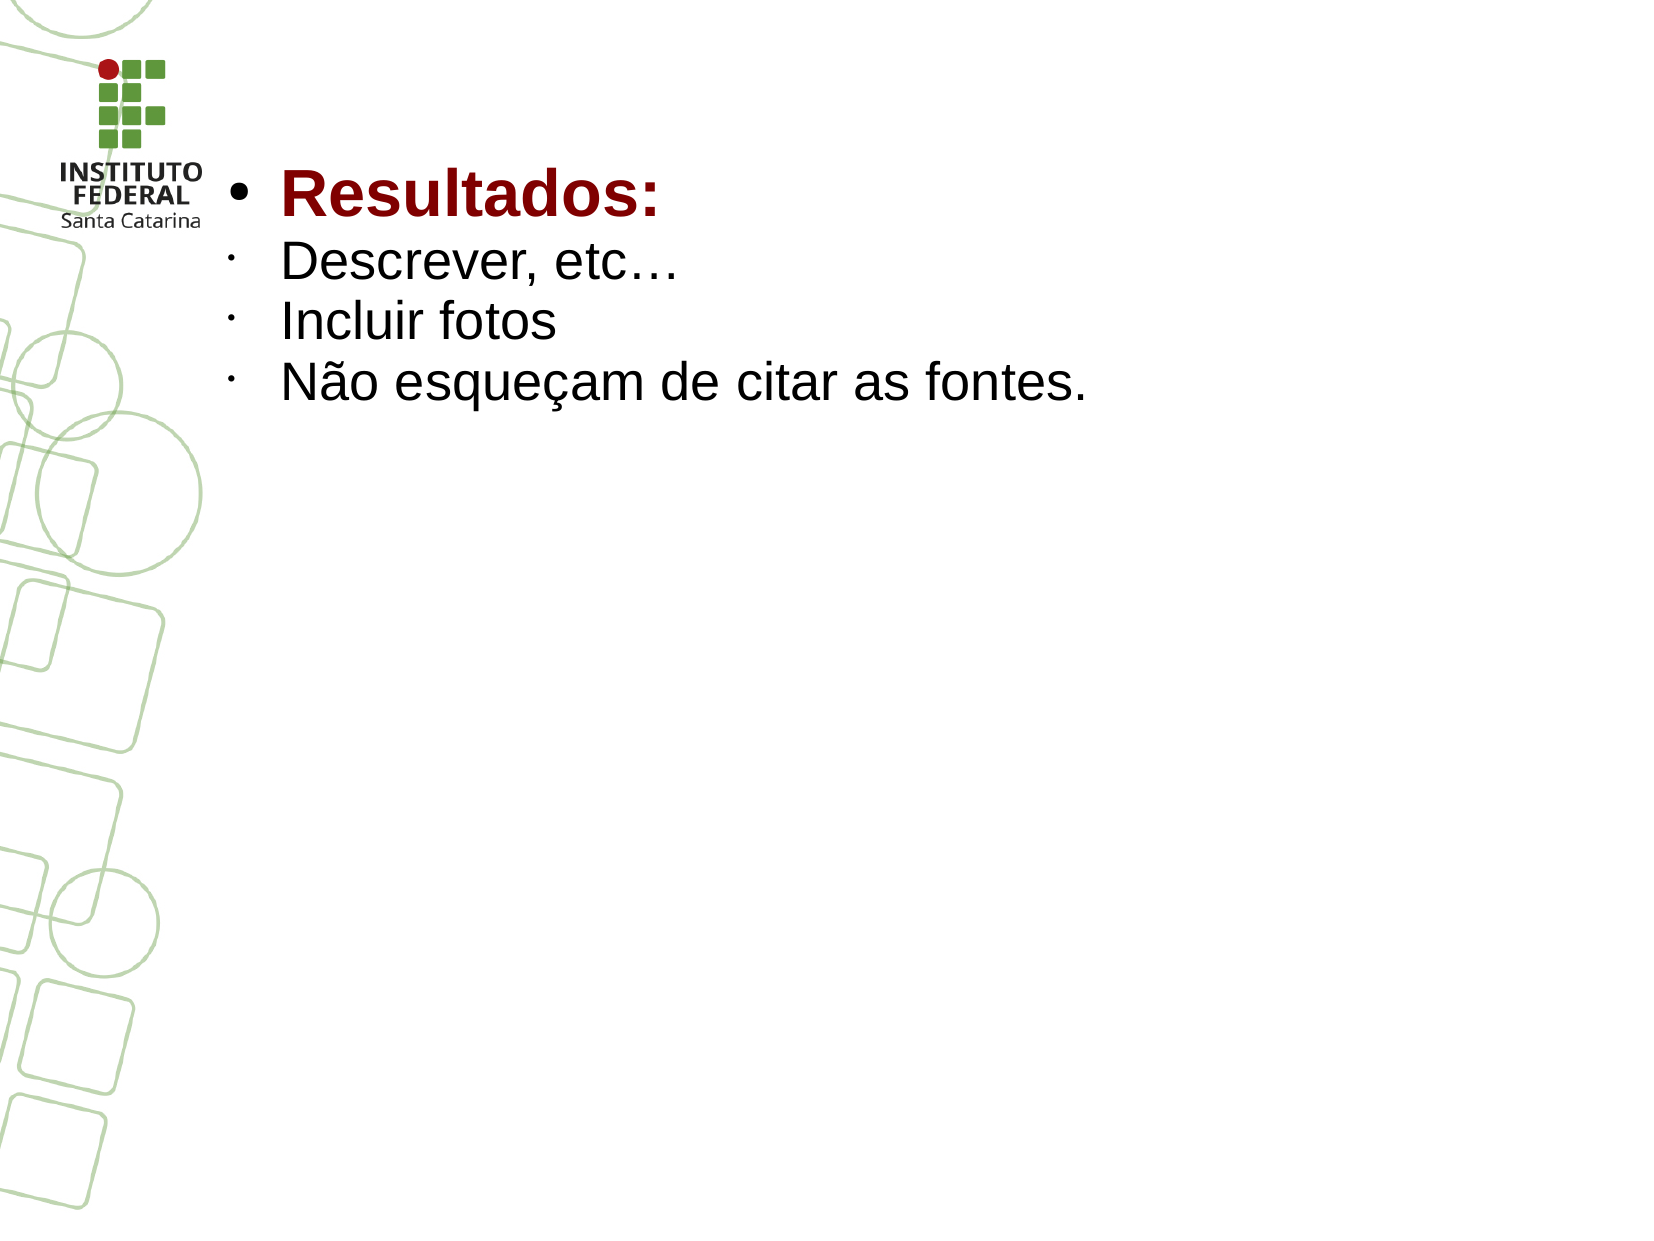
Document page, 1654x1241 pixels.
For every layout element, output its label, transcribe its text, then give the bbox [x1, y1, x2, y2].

picture [0, 0, 1654, 1241]
text_box Resultados: Descrever, etc… Incluir fotos Não esqueçam de citar as fontes. [194, 148, 1546, 534]
